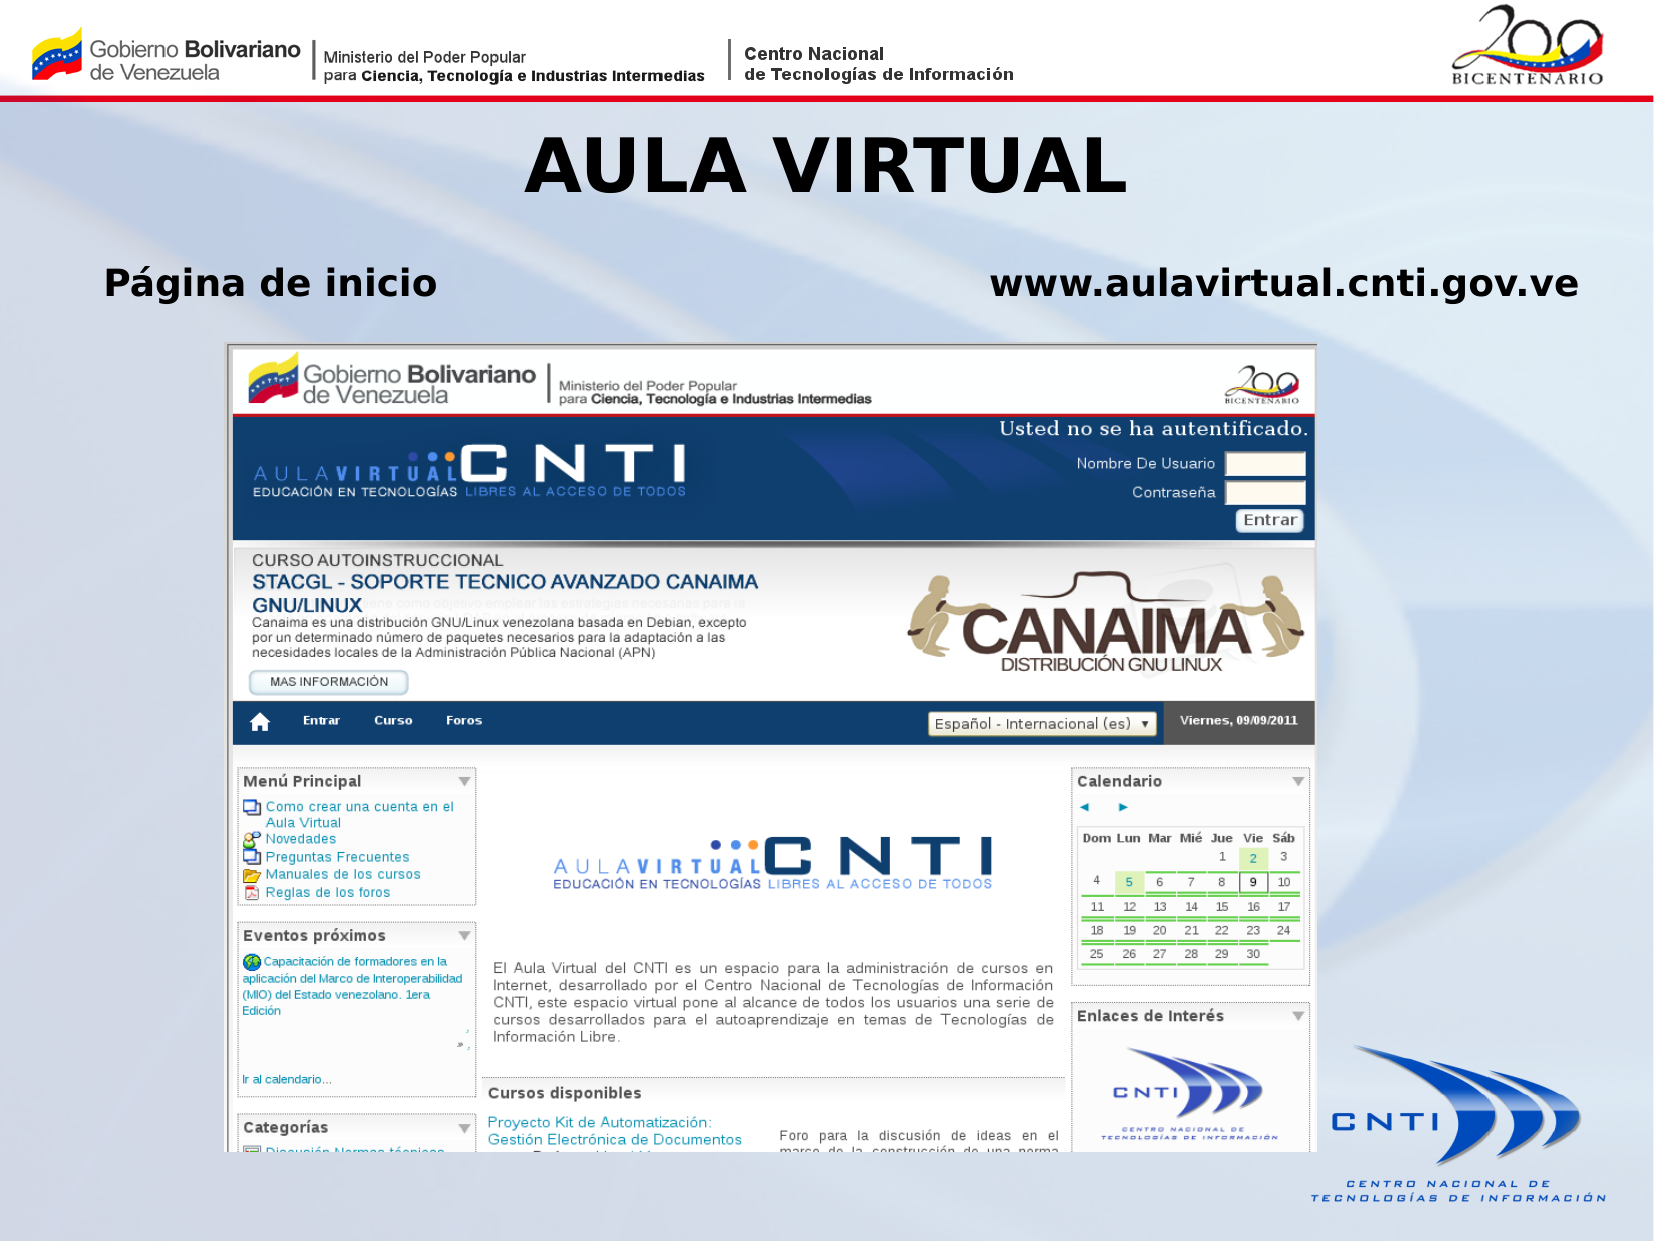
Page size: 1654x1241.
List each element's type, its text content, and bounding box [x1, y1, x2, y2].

title AULA VIRTUAL [0, 102, 1654, 231]
text_box www.aulavirtual.cnti.gov.ve [974, 253, 1625, 331]
picture [0, 0, 1654, 102]
picture [0, 231, 1654, 1241]
text_box Página de inicio [88, 253, 502, 331]
